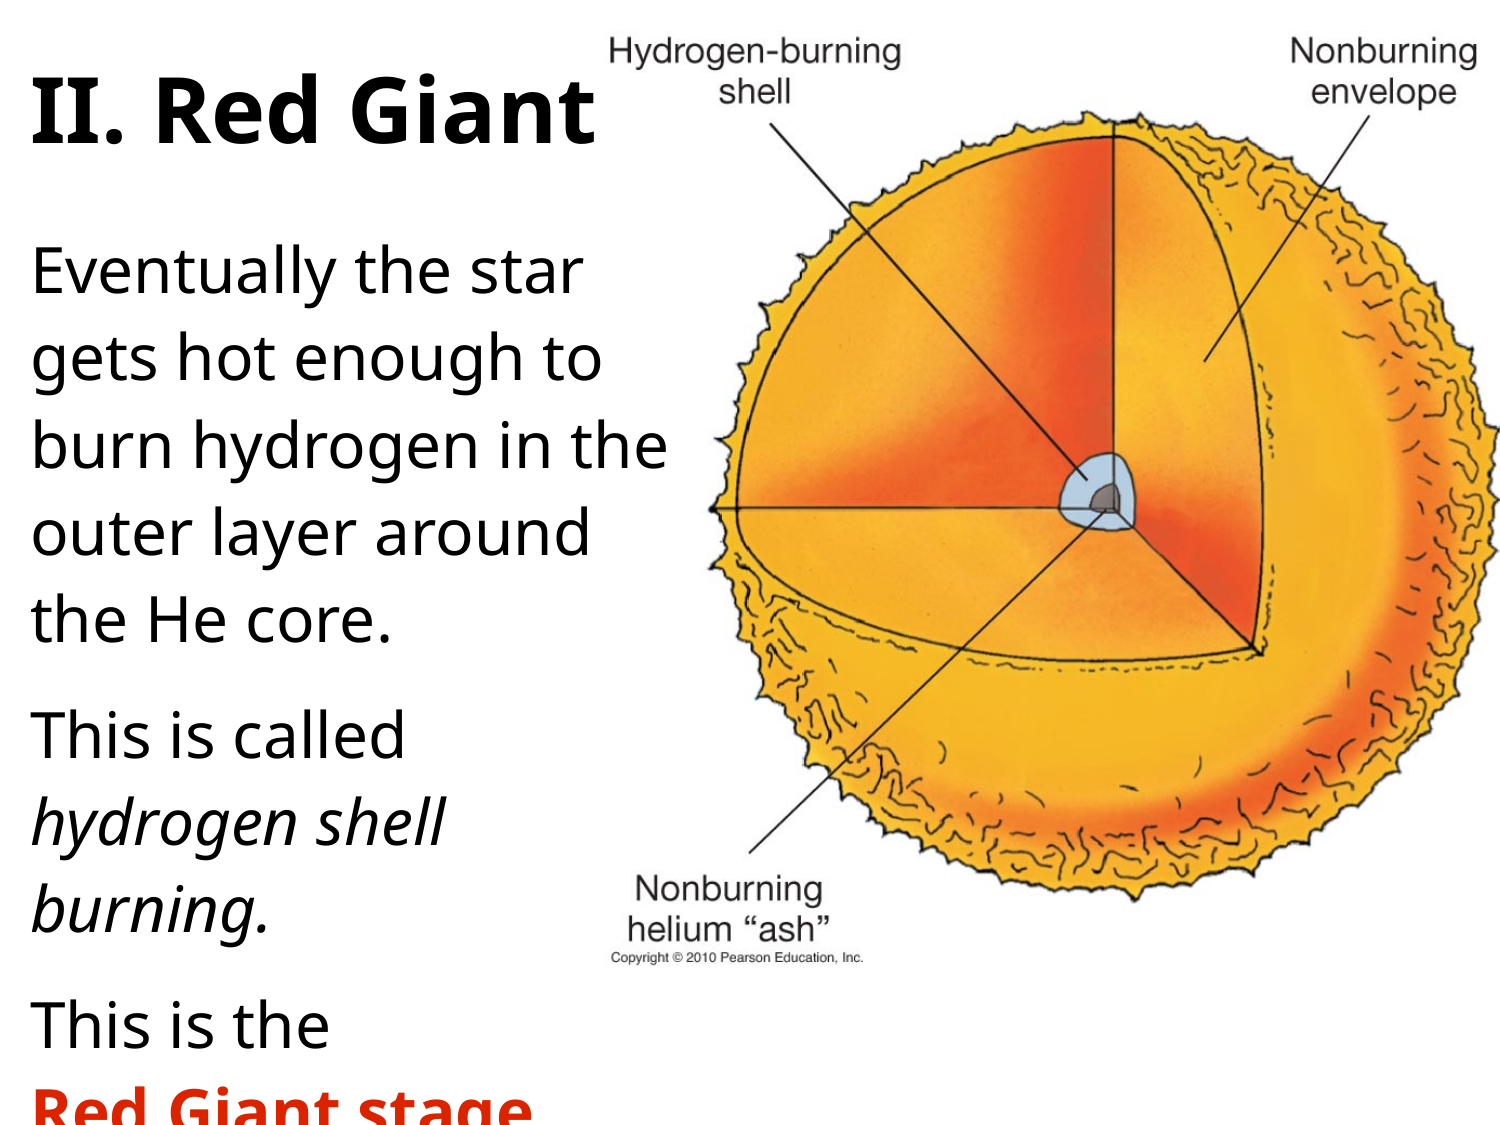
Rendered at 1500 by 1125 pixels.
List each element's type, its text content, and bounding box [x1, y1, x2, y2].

list Eventually the star gets hot enough to burn hydrogen in the outer layer around the He core. This is called hydrogen shell burning. This is the Red Giant stage. [30, 224, 676, 1125]
title II. Red Giant [30, 55, 1471, 163]
picture [604, 30, 1500, 976]
